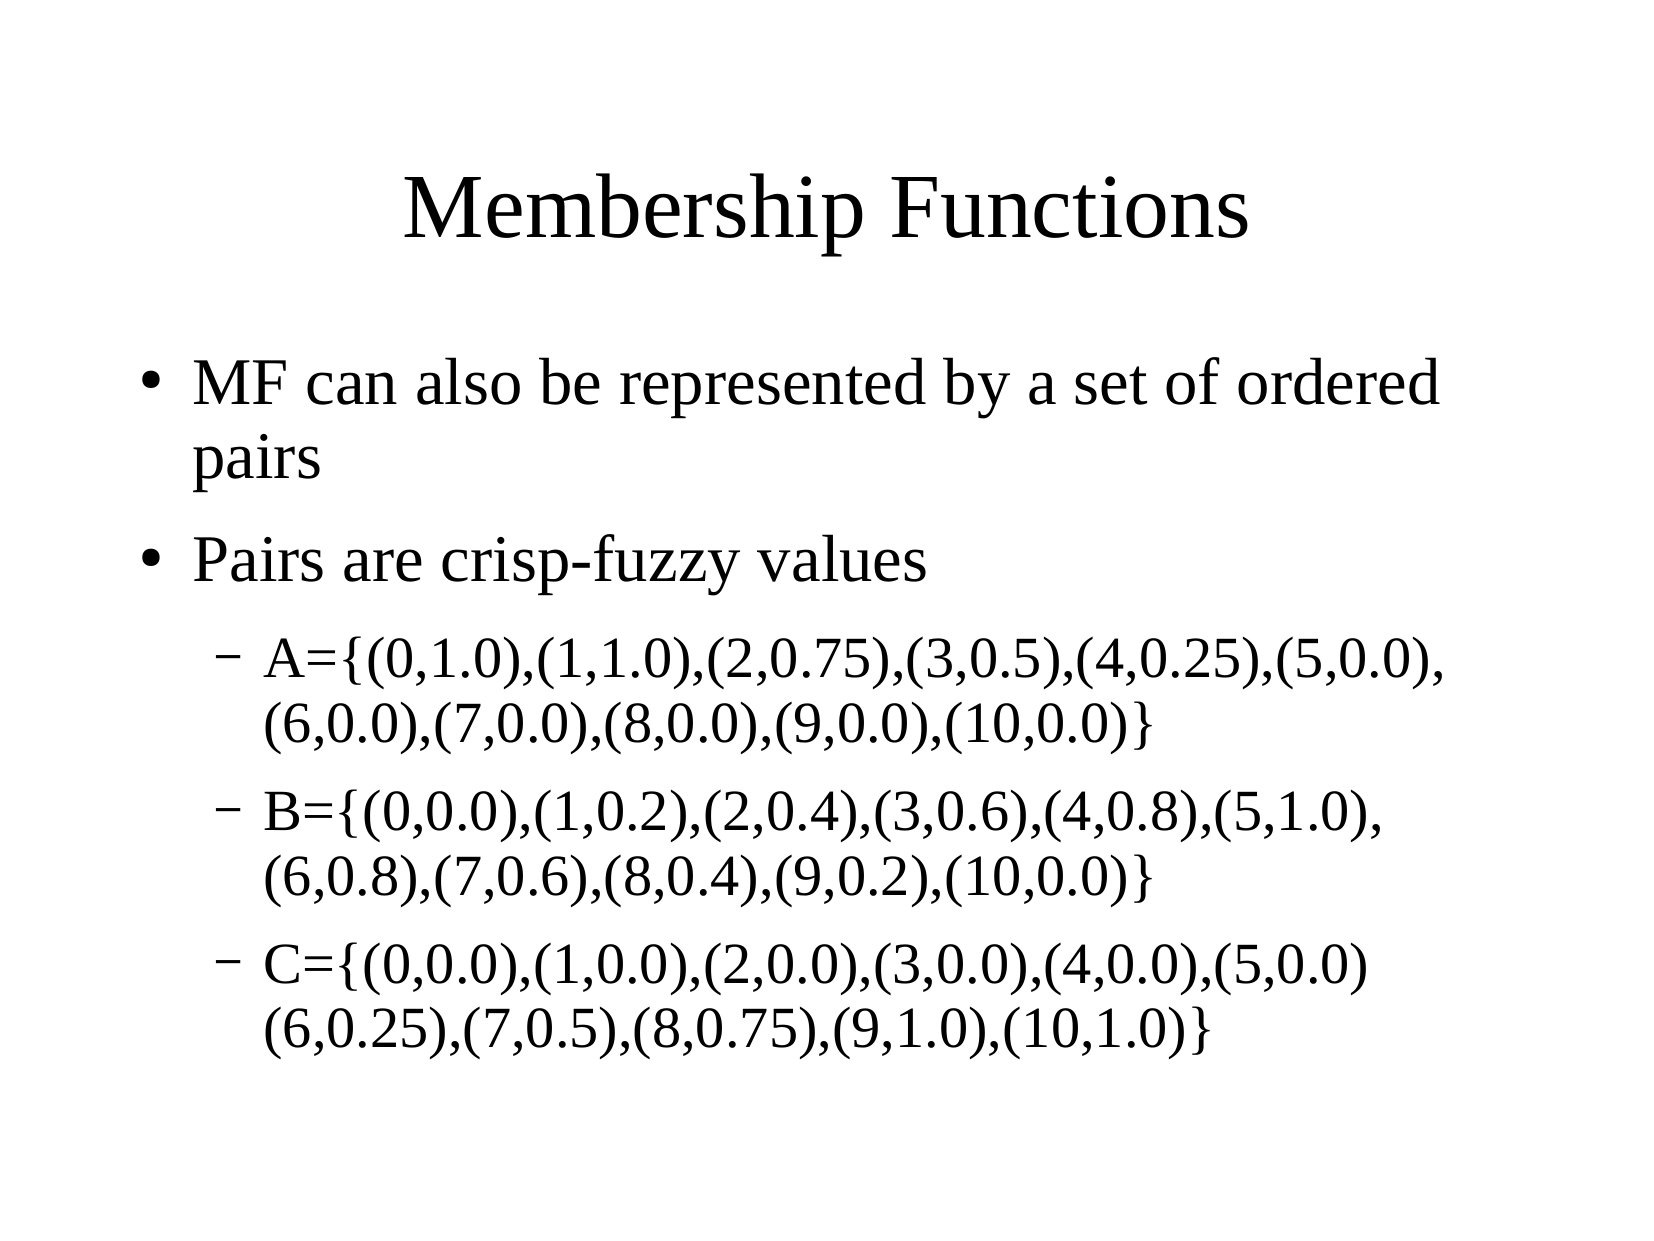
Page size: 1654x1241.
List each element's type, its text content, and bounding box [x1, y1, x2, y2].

title Membership Functions [121, 102, 1534, 311]
list MF can also be represented by a set of ordered pairs Pairs are crisp-fuzzy values A={(0,1.0),(1,1.0),(2,0.75),(3,0.5),(4,0.25),(5,0.0),(6,0.0),(7,0.0),(8,0.0),(9,0.0),(10,0.0)} B={(0,0.0),(1,0.2),(2,0.4),(3,0.6),(4,0.8),(5,1.0),(6,0.8),(7,0.6),(8,0.4),(9,0.2),(10,0.0)} C={(0,0.0),(1,0.0),(2,0.0),(3,0.0),(4,0.0),(5,0.0)(6,0.25),(7,0.5),(8,0.75),(9,1.0),(10,1.0)} [121, 344, 1534, 1127]
